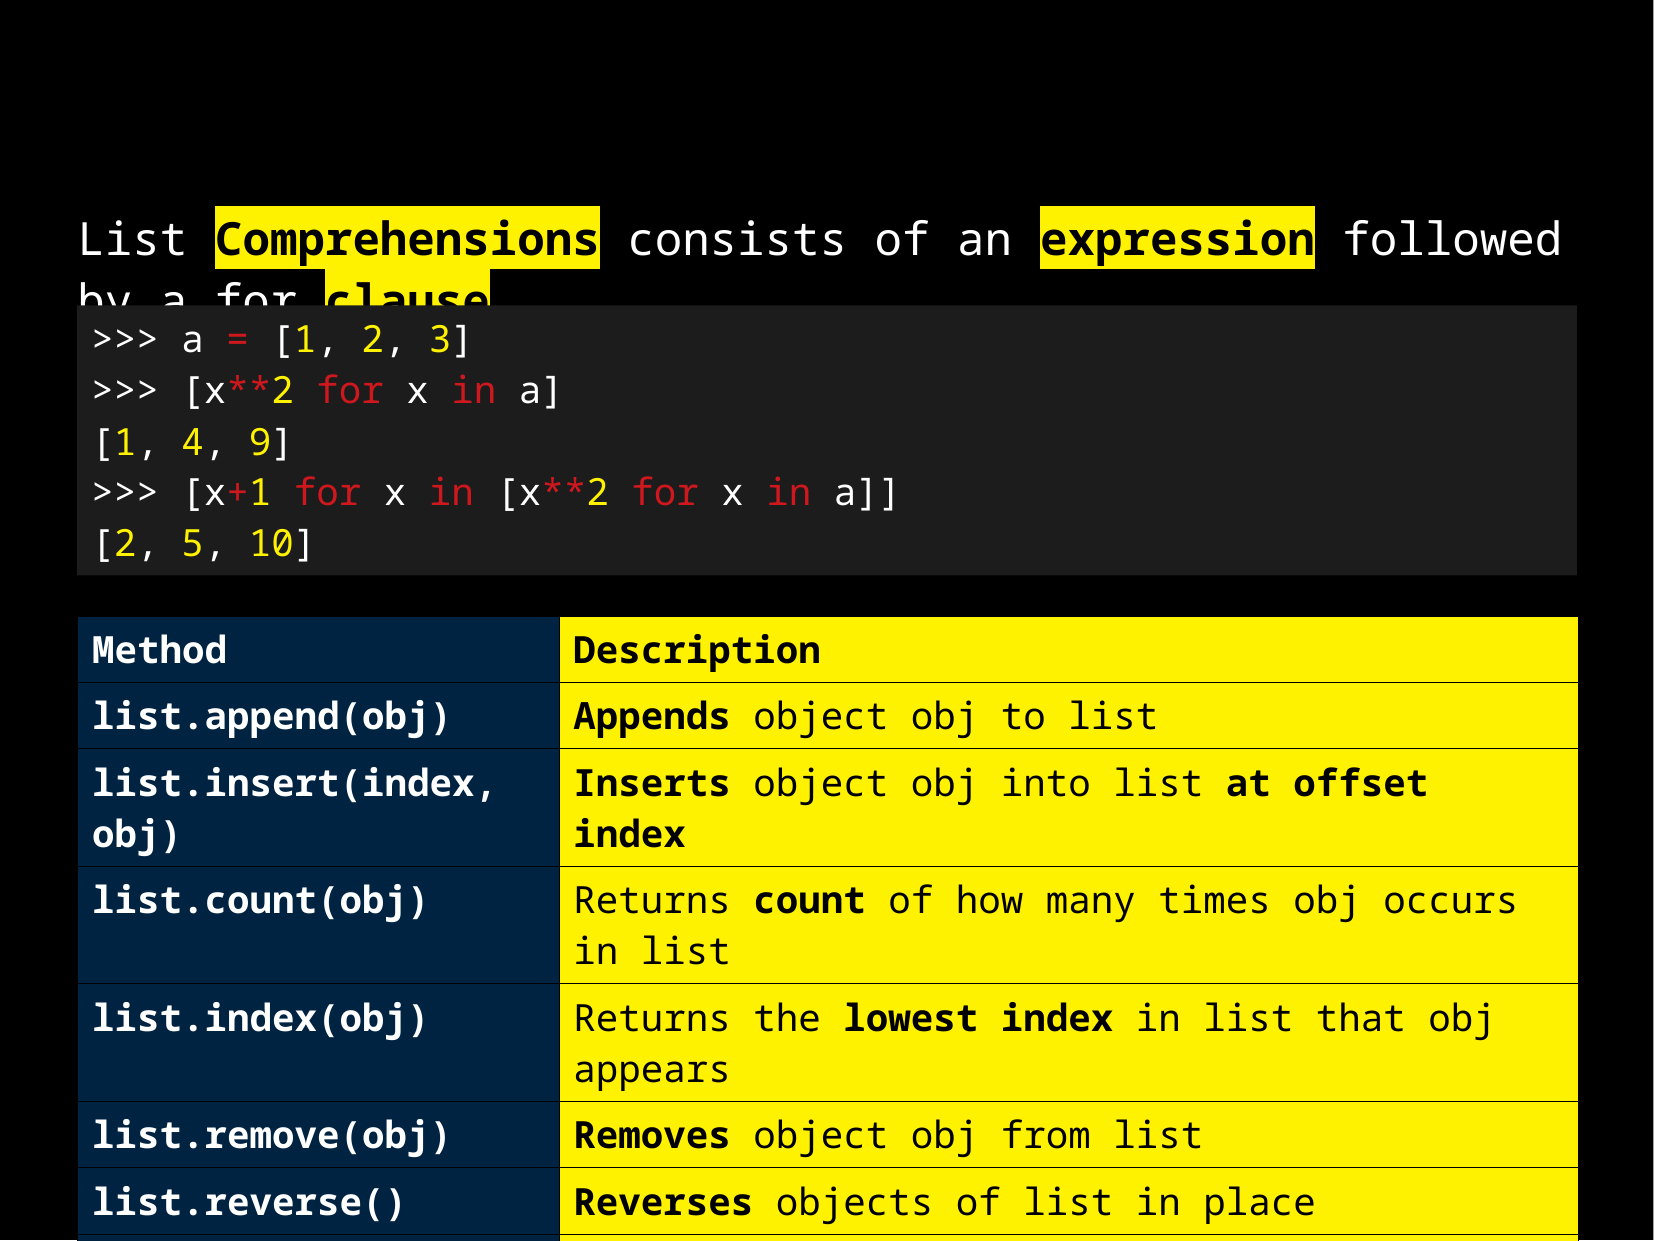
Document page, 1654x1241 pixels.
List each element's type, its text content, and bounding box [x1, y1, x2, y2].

table_cell list.reverse() [78, 1168, 559, 1234]
table_cell Returns the lowest index in list that obj appears [560, 984, 1578, 1101]
table_cell list.sort() [78, 1235, 559, 1241]
table_header Method [78, 617, 559, 682]
table_cell list.index(obj) [78, 984, 559, 1101]
table_cell Returns count of how many times obj occurs in list [560, 867, 1578, 983]
table_cell Sorts objects of list in place [560, 1235, 1578, 1241]
table_cell list.append(obj) [78, 683, 559, 748]
table_cell Inserts object obj into list at offset index [560, 749, 1578, 866]
table_cell Reverses objects of list in place [560, 1168, 1578, 1234]
table_cell list.insert(index, obj) [78, 749, 559, 866]
table_cell Removes object obj from list [560, 1102, 1578, 1167]
table_cell list.remove(obj) [78, 1102, 559, 1167]
table_header Description [560, 617, 1578, 682]
table_cell list.count(obj) [78, 867, 559, 983]
table_cell Appends object obj to list [560, 683, 1578, 748]
text_box List Comprehensions consists of an expression followed by a for clause. Common List Methods [62, 198, 1591, 616]
text_box >>> a = [1, 2, 3] >>> [x**2 for x in a] [1, 4, 9] >>> [x+1 for x in [x**2 for x in a]] [2, 5, 10] [76, 305, 1577, 511]
